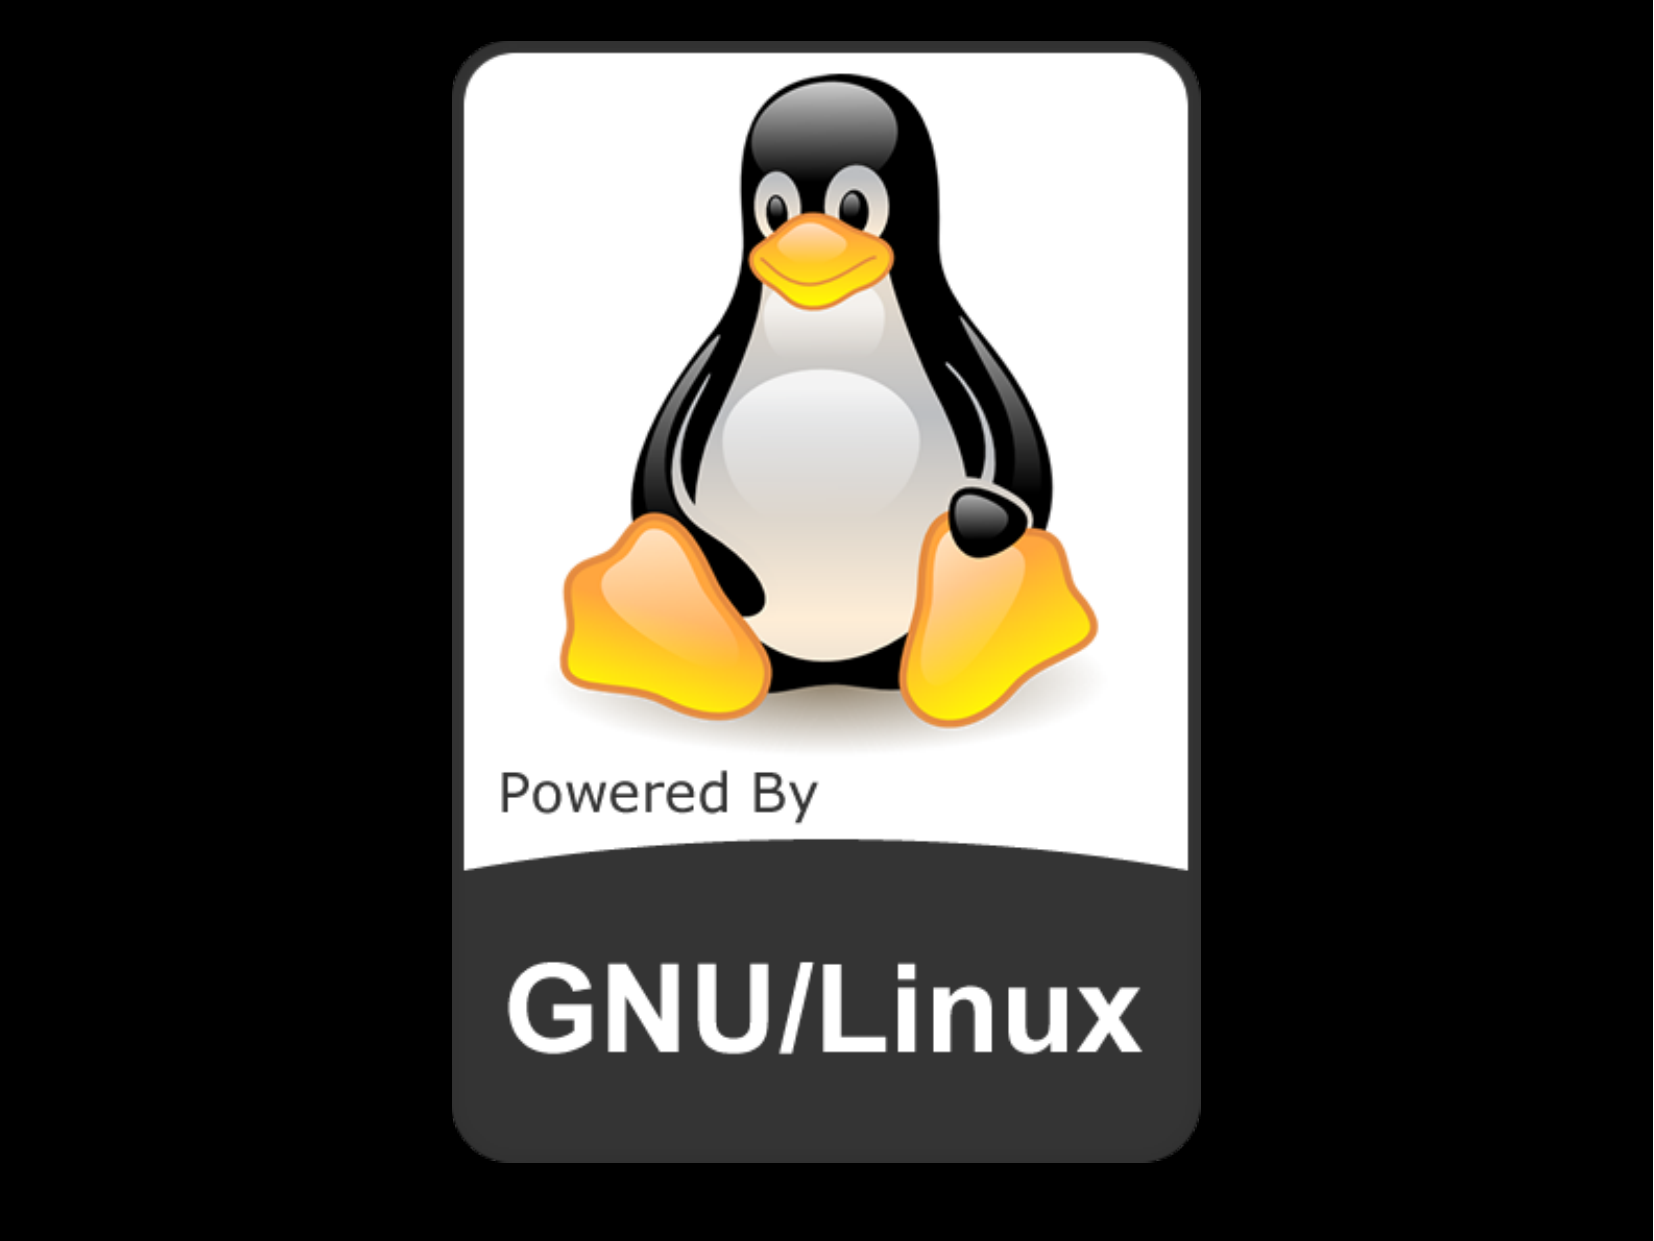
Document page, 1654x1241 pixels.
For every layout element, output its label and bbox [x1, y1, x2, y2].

picture [452, 41, 1201, 1163]
